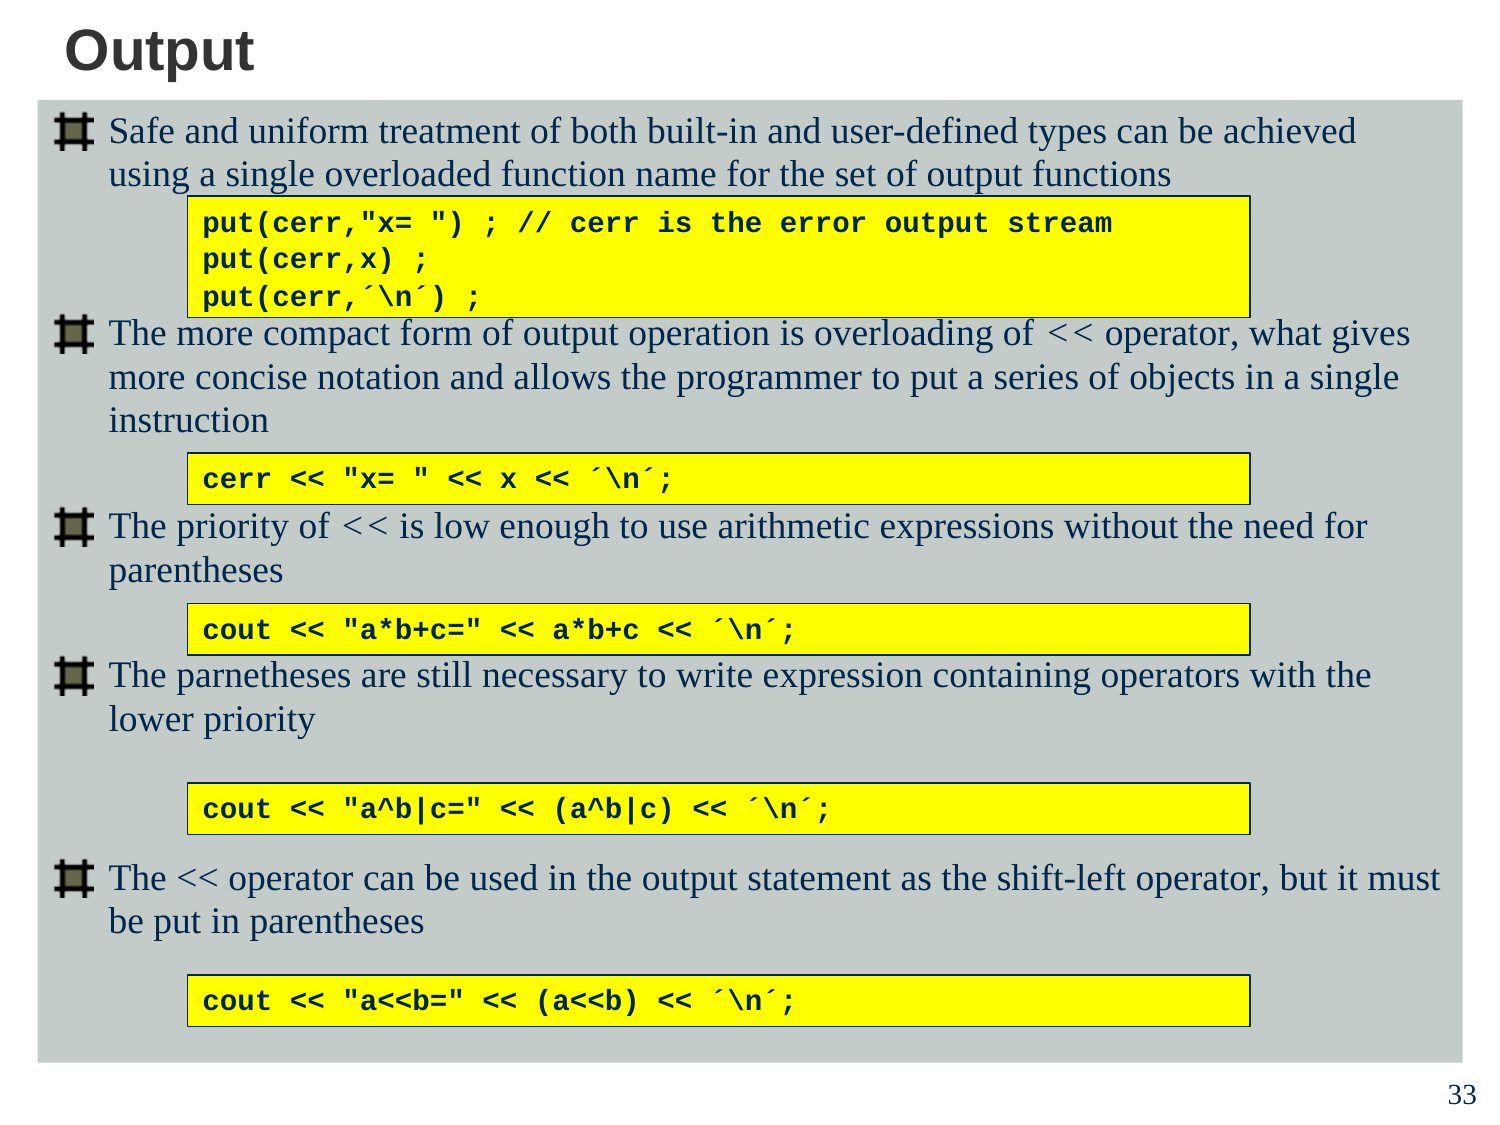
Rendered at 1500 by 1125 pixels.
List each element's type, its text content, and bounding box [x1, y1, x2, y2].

text_box cerr << "x= " << x << ´\n´; [187, 452, 1251, 505]
title Output [50, 0, 1450, 91]
list Safe and uniform treatment of both built-in and user-defined types can be achieved using a single overloaded function name for the set of output functions The more compact form of output operation is overloading of << operator, what gives more concise notation and allows the programmer to put a series of objects in a single instruction The priority of << is low enough to use arithmetic expressions without the need for parentheses The parnetheses are still necessary to write expression containing operators with the lower priority The << operator can be used in the output statement as the shift-left operator, but it must be put in parentheses [37, 99, 1463, 1063]
text_box cout << "a<<b=" << (a<<b) << ´\n´; [187, 975, 1251, 1027]
text_box cout << "a*b+c=" << a*b+c << ´\n´; [187, 603, 1251, 655]
text_box put(cerr,"x= ") ; // cerr is the error output stream put(cerr,x) ; put(cerr,´\n´) ; [187, 196, 1251, 319]
text_box cout << "a^b|c=" << (a^b|c) << ´\n´; [187, 782, 1251, 835]
